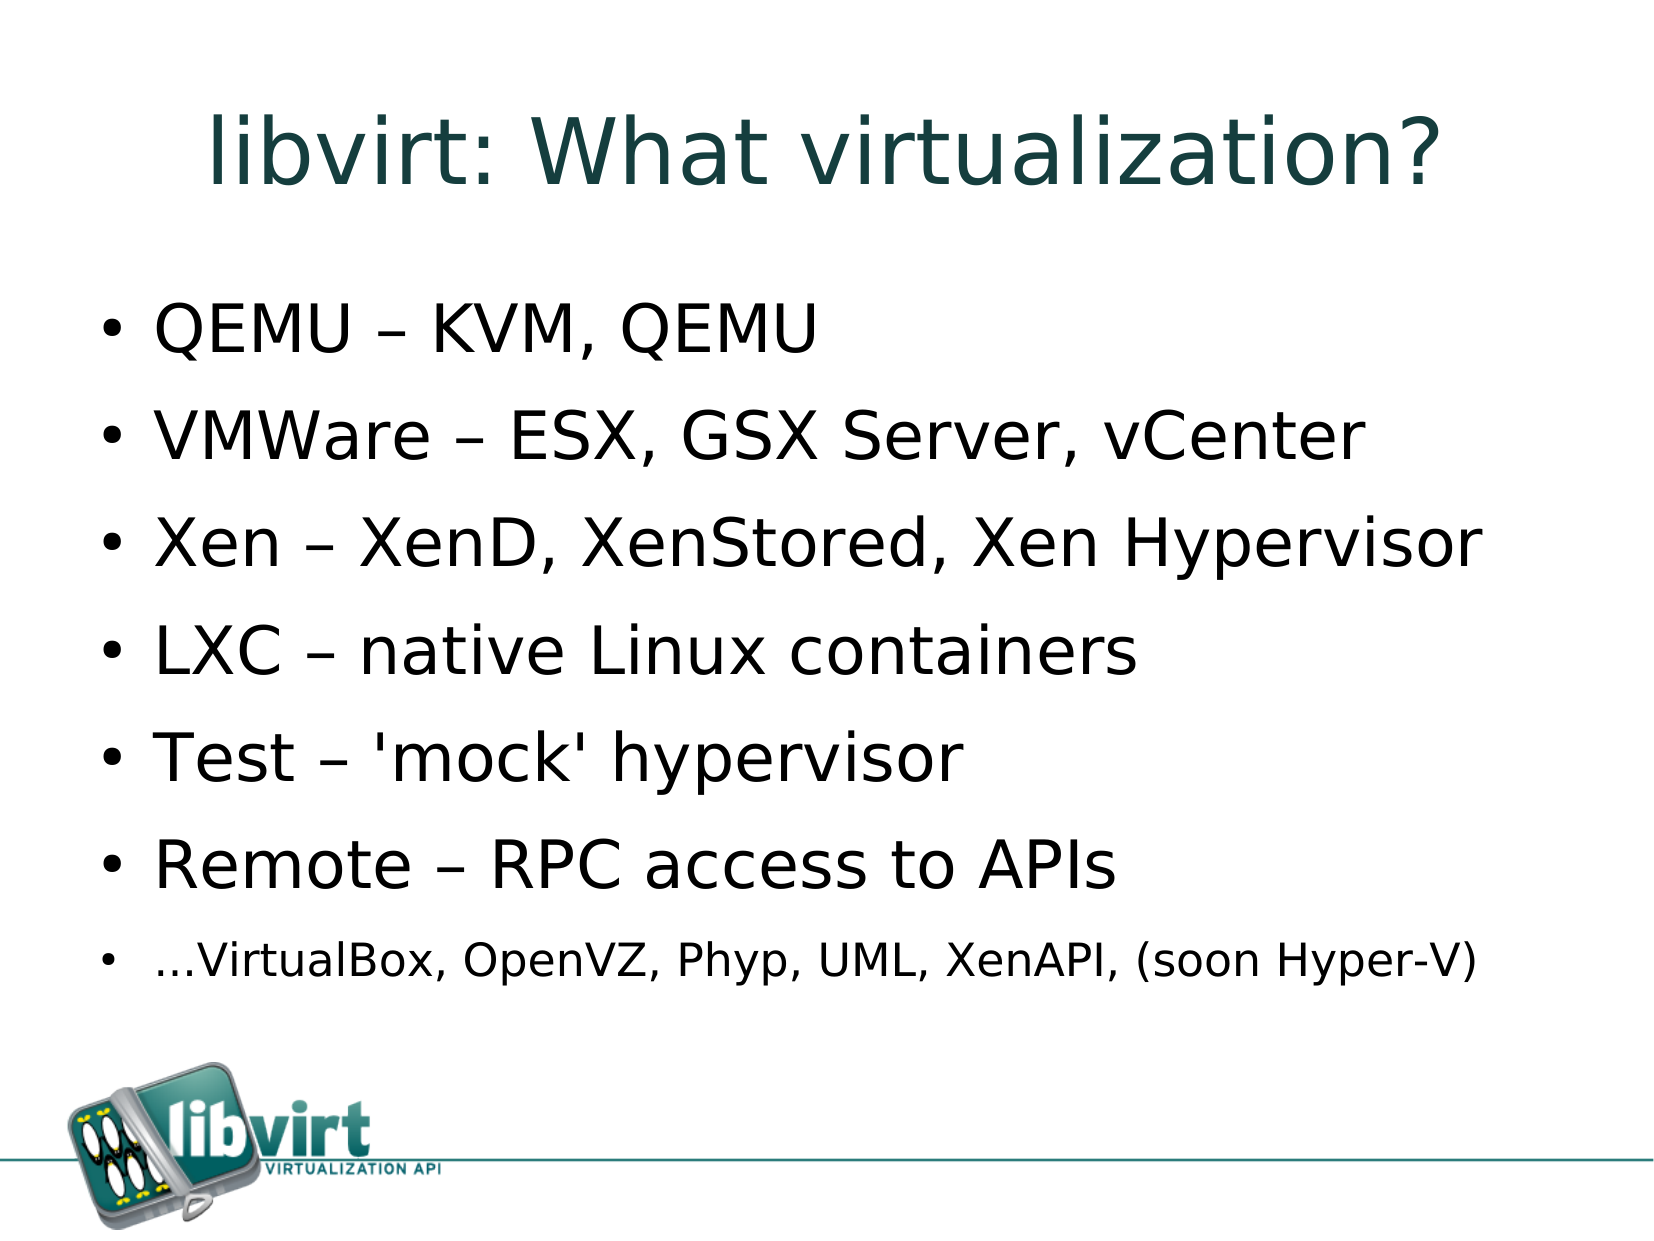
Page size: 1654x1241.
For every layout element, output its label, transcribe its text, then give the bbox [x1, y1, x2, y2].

picture [0, 1062, 1654, 1230]
title libvirt: What virtualization? [82, 49, 1571, 257]
list QEMU – KVM, QEMU VMWare – ESX, GSX Server, vCenter Xen – XenD, XenStored, Xen Hypervisor LXC – native Linux containers Test – 'mock' hypervisor Remote – RPC access to APIs ...VirtualBox, OpenVZ, Phyp, UML, XenAPI, (soon Hyper-V) [82, 290, 1571, 1062]
